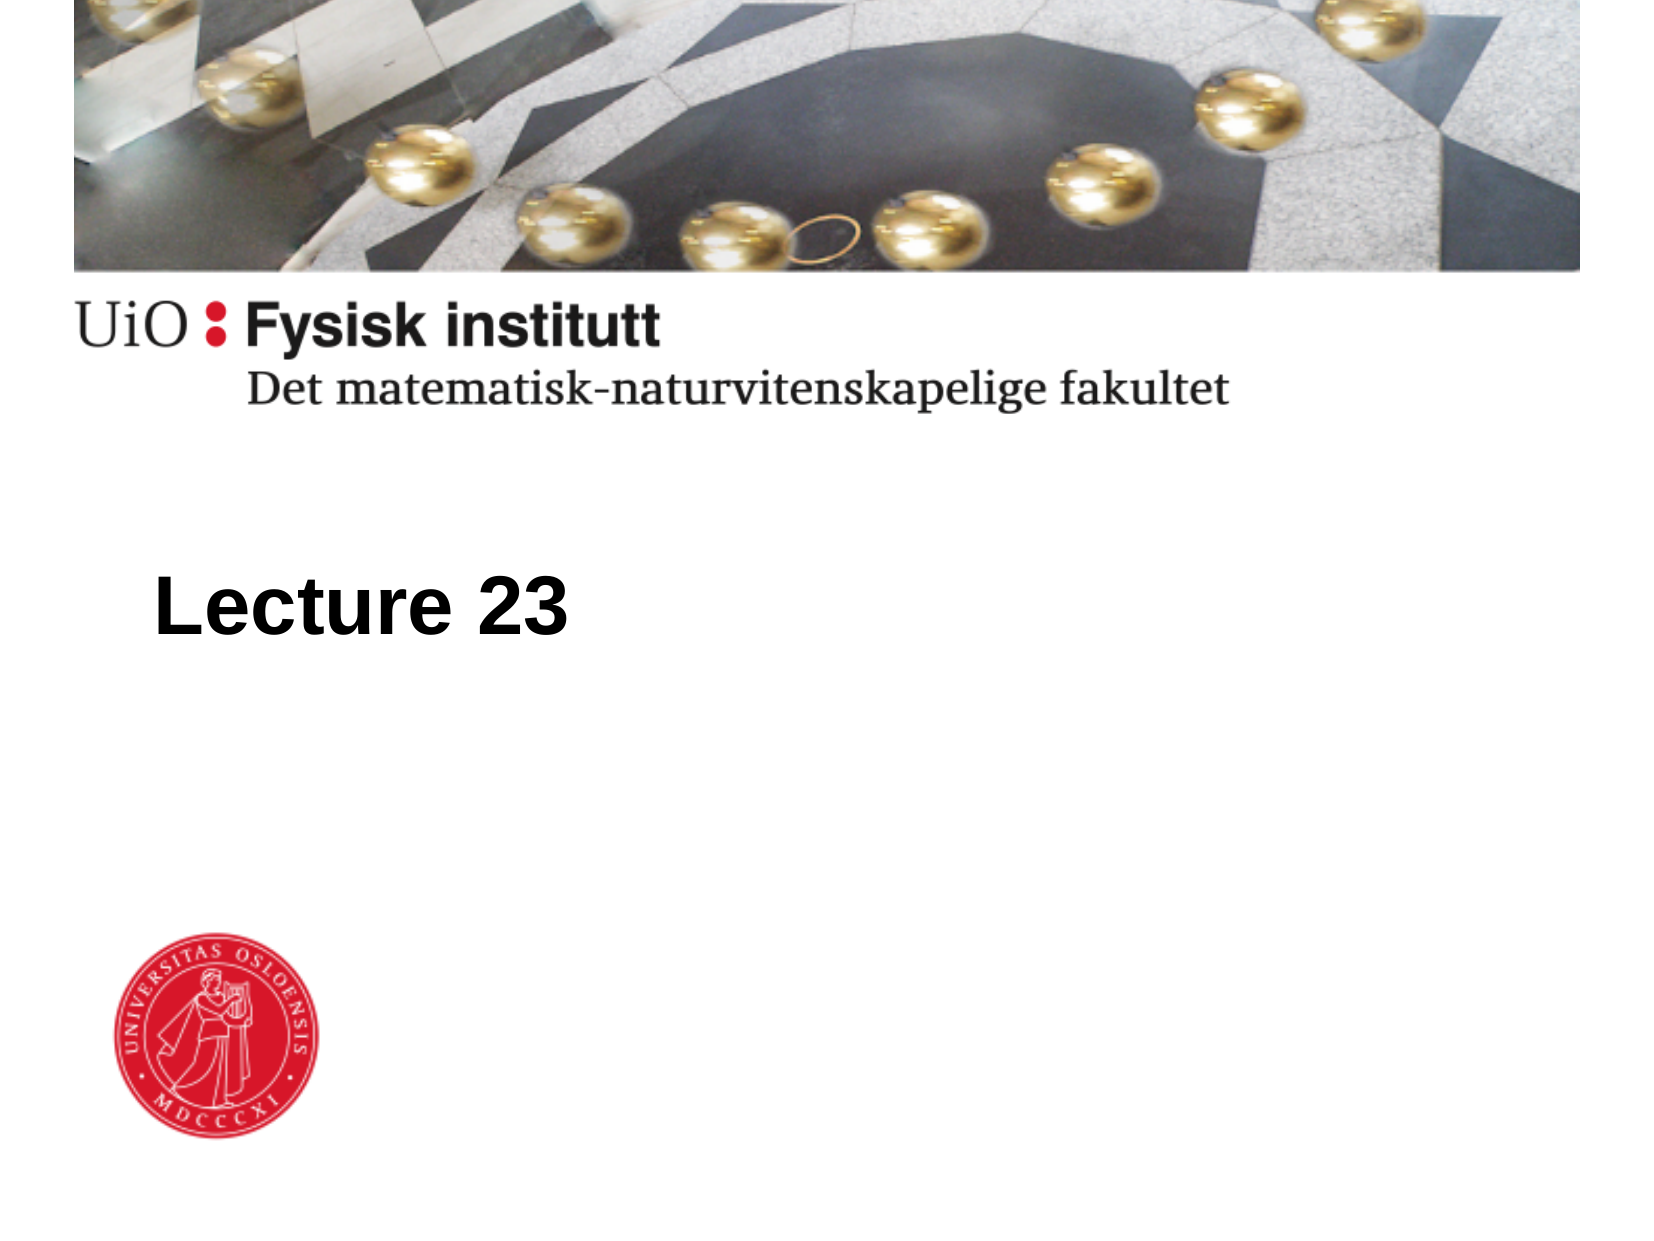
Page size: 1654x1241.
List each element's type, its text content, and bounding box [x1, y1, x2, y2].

picture [72, 292, 1238, 420]
picture [109, 927, 326, 1147]
subtitle Lecture 23 [153, 512, 1418, 699]
picture [74, 0, 1580, 280]
